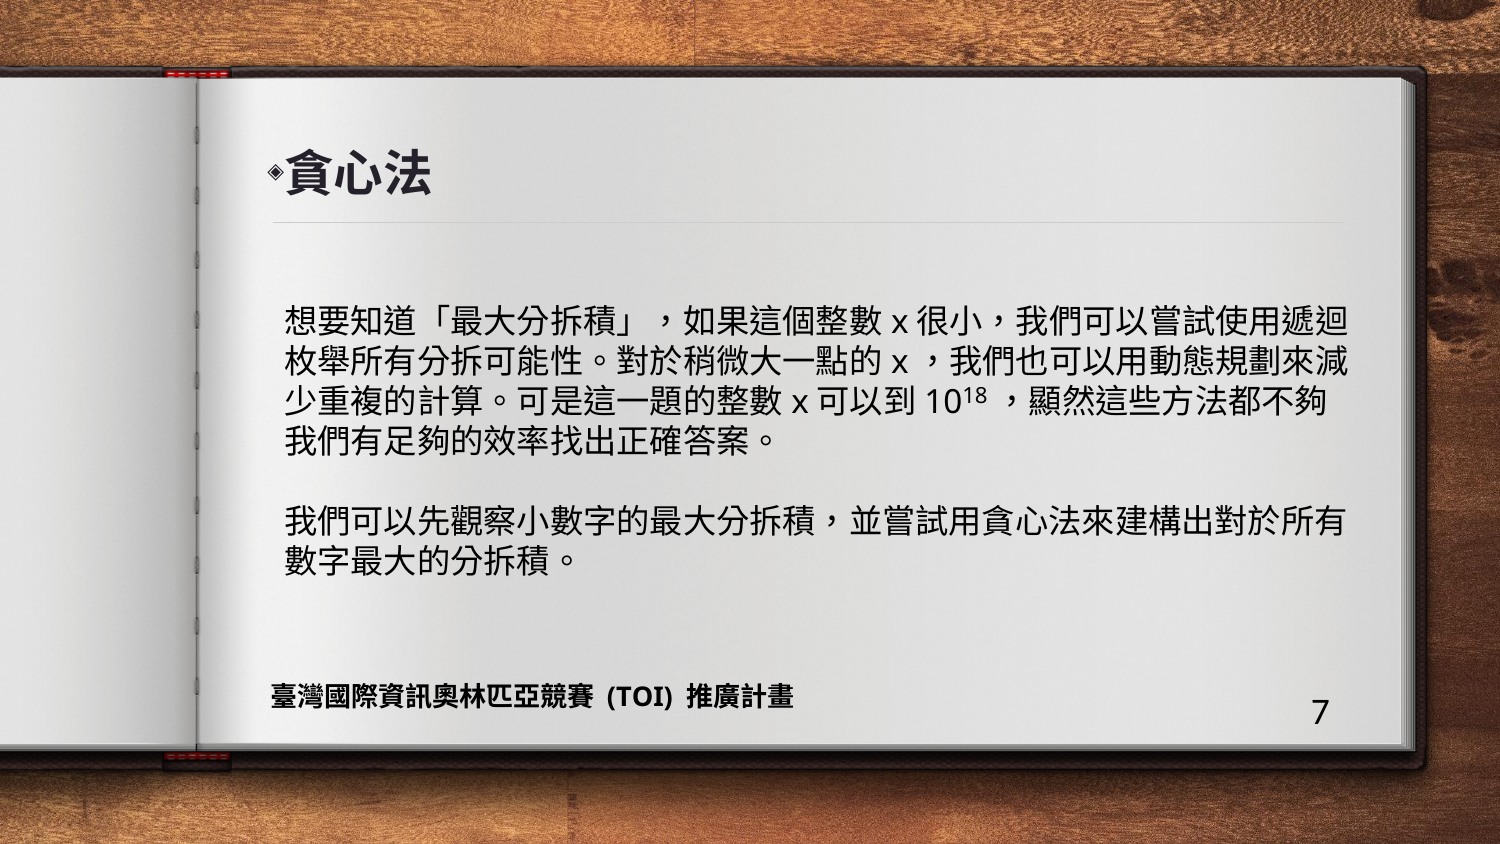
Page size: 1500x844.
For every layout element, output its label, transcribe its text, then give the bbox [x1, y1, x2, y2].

text_box 想要知道「最大分拆積」，如果這個整數x很小，我們可以嘗試使用遞迴枚舉所有分拆可能性。對於稍微大一點的x，我們也可以用動態規劃來減少重複的計算。可是這一題的整數x可以到1018，顯然這些方法都不夠我們有足夠的效率找出正確答案。 我們可以先觀察小數字的最大分拆積，並嘗試用貪心法來建構出對於所有數字最大的分拆積。 [269, 293, 1367, 592]
text_box [1295, 672, 1386, 737]
list 貪心法 [252, 126, 1194, 216]
